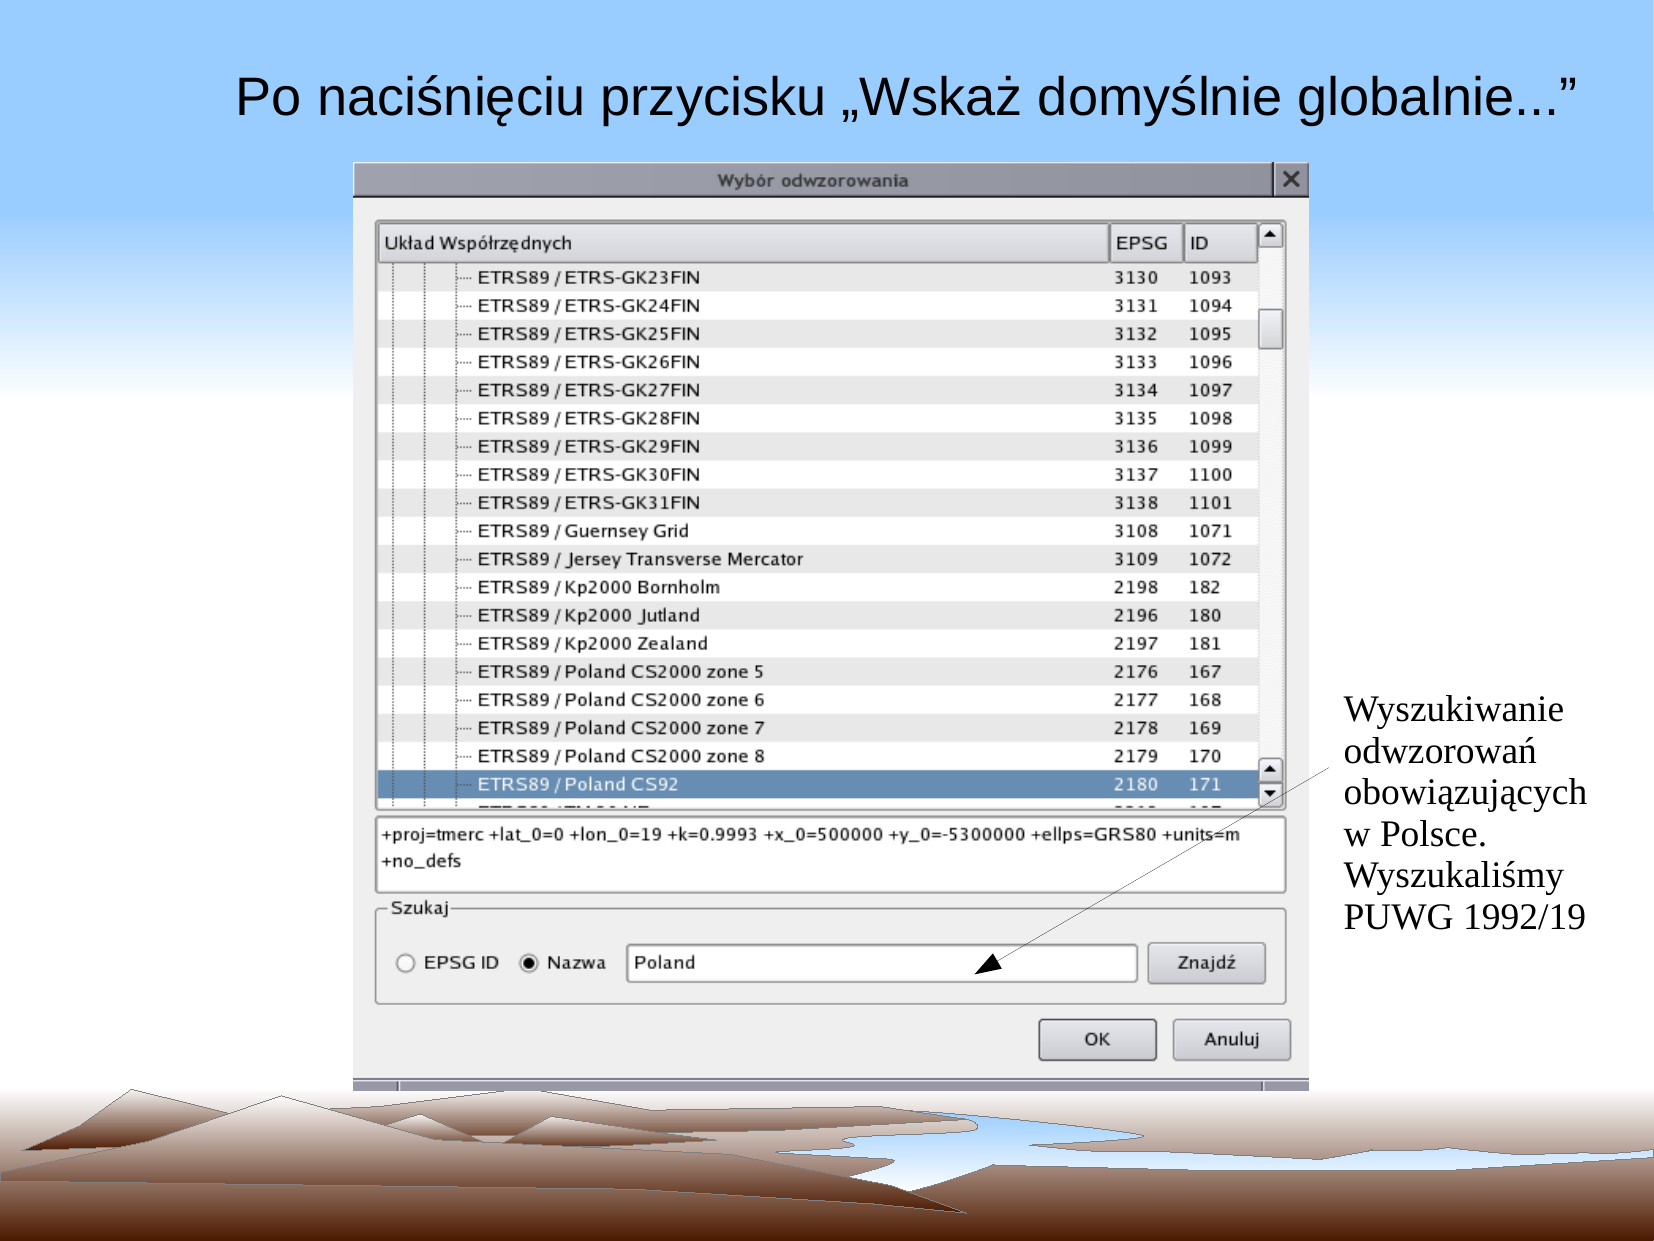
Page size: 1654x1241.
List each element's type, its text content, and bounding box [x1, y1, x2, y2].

text_box Wyszukiwanie odwzorowań obowiązujących w Polsce. Wyszukaliśmy PUWG 1992/19 [1328, 680, 1598, 945]
text_box Po naciśnięciu przycisku „Wskaż domyślnie globalnie...” [221, 59, 1565, 135]
picture [353, 162, 1309, 1091]
